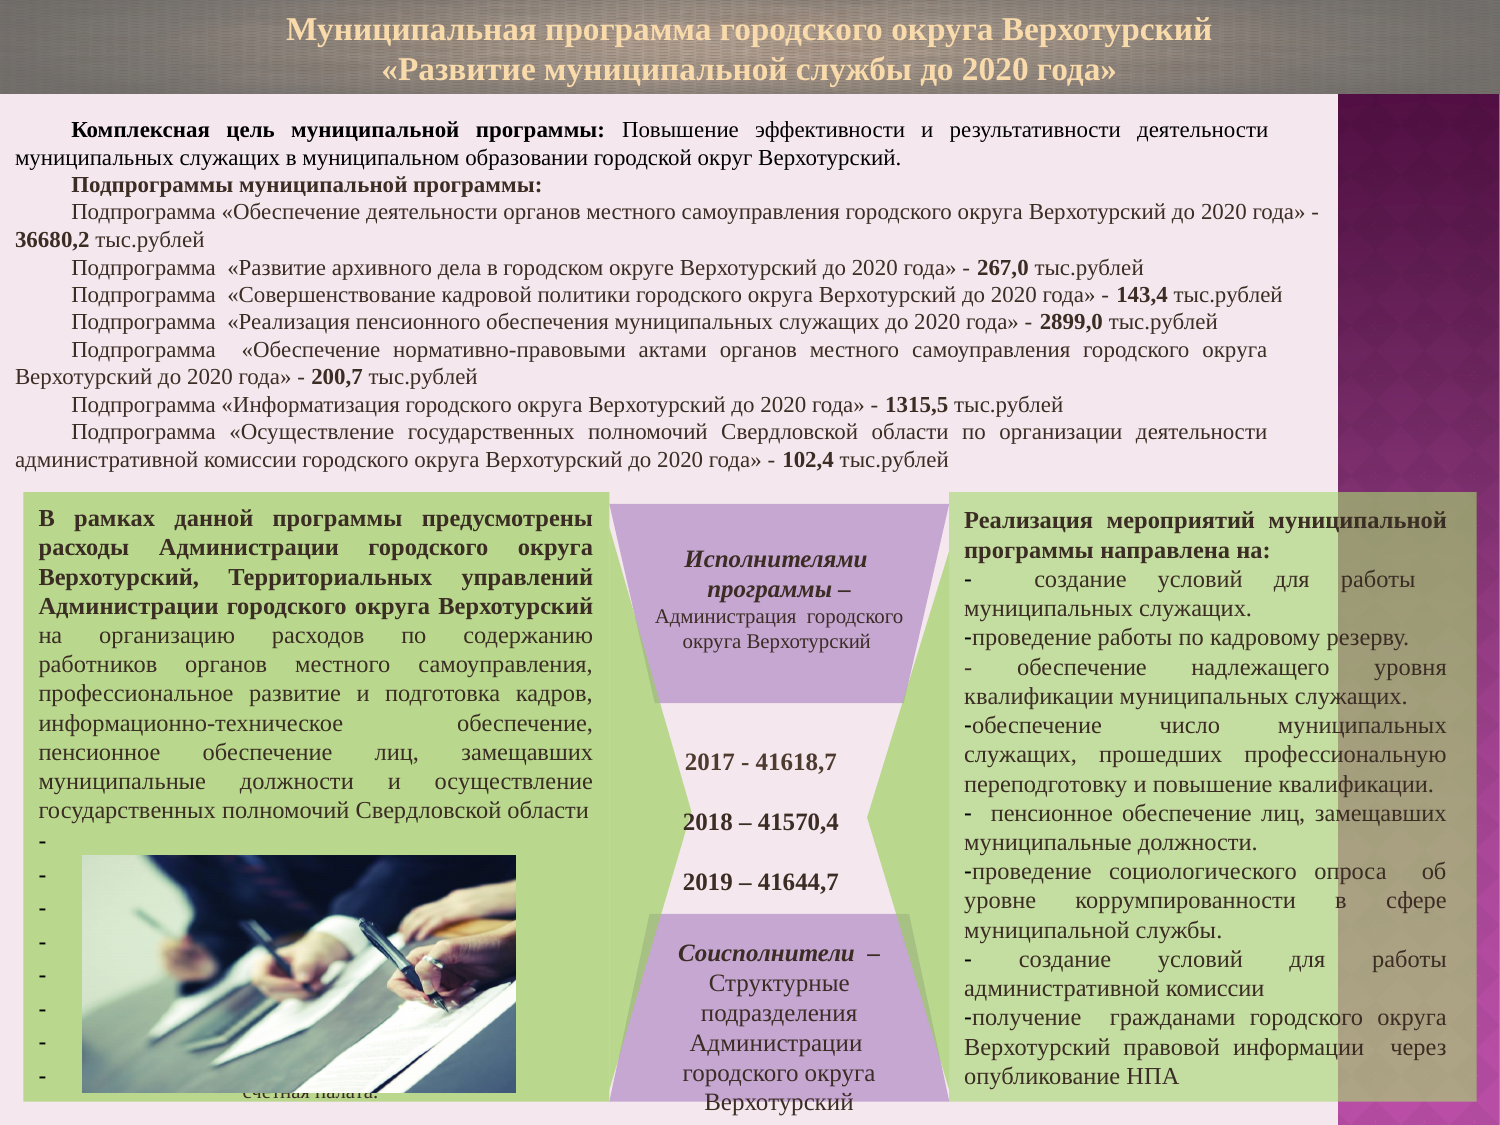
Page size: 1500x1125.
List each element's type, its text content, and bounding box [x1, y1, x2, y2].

text_box Муниципальная программа городского округа Верхотурский «Развитие муниципальной службы до 2020 года» [0, 0, 1500, 95]
text_box 2017 - 41618,7 2018 – 41570,4 2019 – 41644,7 [668, 703, 891, 879]
text_box Исполнителями программы – Администрация городского округа Верхотурский [609, 504, 949, 691]
text_box Реализация мероприятий муниципальной программы направлена на: создание условий для работы муниципальных служащих. проведение работы по кадровому резерву. - обеспечение надлежащего уровня квалификации муниципальных служащих. обеспечение число муниципальных служащих, прошедших профессиональную переподготовку и повышение квалификации. пенсионное обеспечение лиц, замещавших муниципальные должности. проведение социологического опроса об уровне коррумпированности в сфере муниципальной службы. создание условий для работы административной комиссии получение гражданами городского округа Верхотурский правовой информации через опубликование НПА [949, 492, 1477, 1102]
text_box Соисполнители – Структурные подразделения Администрации городского округа Верхотурский [609, 913, 949, 1102]
text_box [609, 691, 949, 1090]
text_box В рамках данной программы предусмотрены расходы Администрации городского округа Верхотурский, Территориальных управлений Администрации городского округа Верхотурский на организацию расходов по содержанию работников органов местного самоуправления, профессиональное развитие и подготовка кадров, информационно-техническое обеспечение, пенсионное обеспечение лиц, замещавших муниципальные должности и осуществление государственных полномочий Свердловской области [23, 492, 609, 1102]
picture [82, 855, 516, 1093]
text_box Комплексная цель муниципальной программы: Повышение эффективности и результативности деятельности муниципальных служащих в муниципальном образовании городской округ Верхотурский. Подпрограммы муниципальной программы: Подпрограмма «Обеспечение деятельности органов местного самоуправления городского округа Верхотурский до 2020 года» - 36680,2 тыс.рублей Подпрограмма «Развитие архивного дела в городском округе Верхотурский до 2020 года» - 267,0 тыс.рублей Подпрограмма «Совершенствование кадровой политики городского округа Верхотурский до 2020 года» - 143,4 тыс.рублей Подпрограмма «Реализация пенсионного обеспечения муниципальных служащих до 2020 года» - 2899,0 тыс.рублей Подпрограмма «Обеспечение нормативно-правовыми актами органов местного самоуправления городского округа Верхотурский до 2020 года» - 200,7 тыс.рублей Подпрограмма «Информатизация городского округа Верхотурский до 2020 года» - 1315,5 тыс.рублей Подпрограмма «Осуществление государственных полномочий Свердловской области по организации деятельности административной комиссии городского округа Верхотурский до 2020 года» - 102,4 тыс.рублей [0, 107, 1336, 479]
